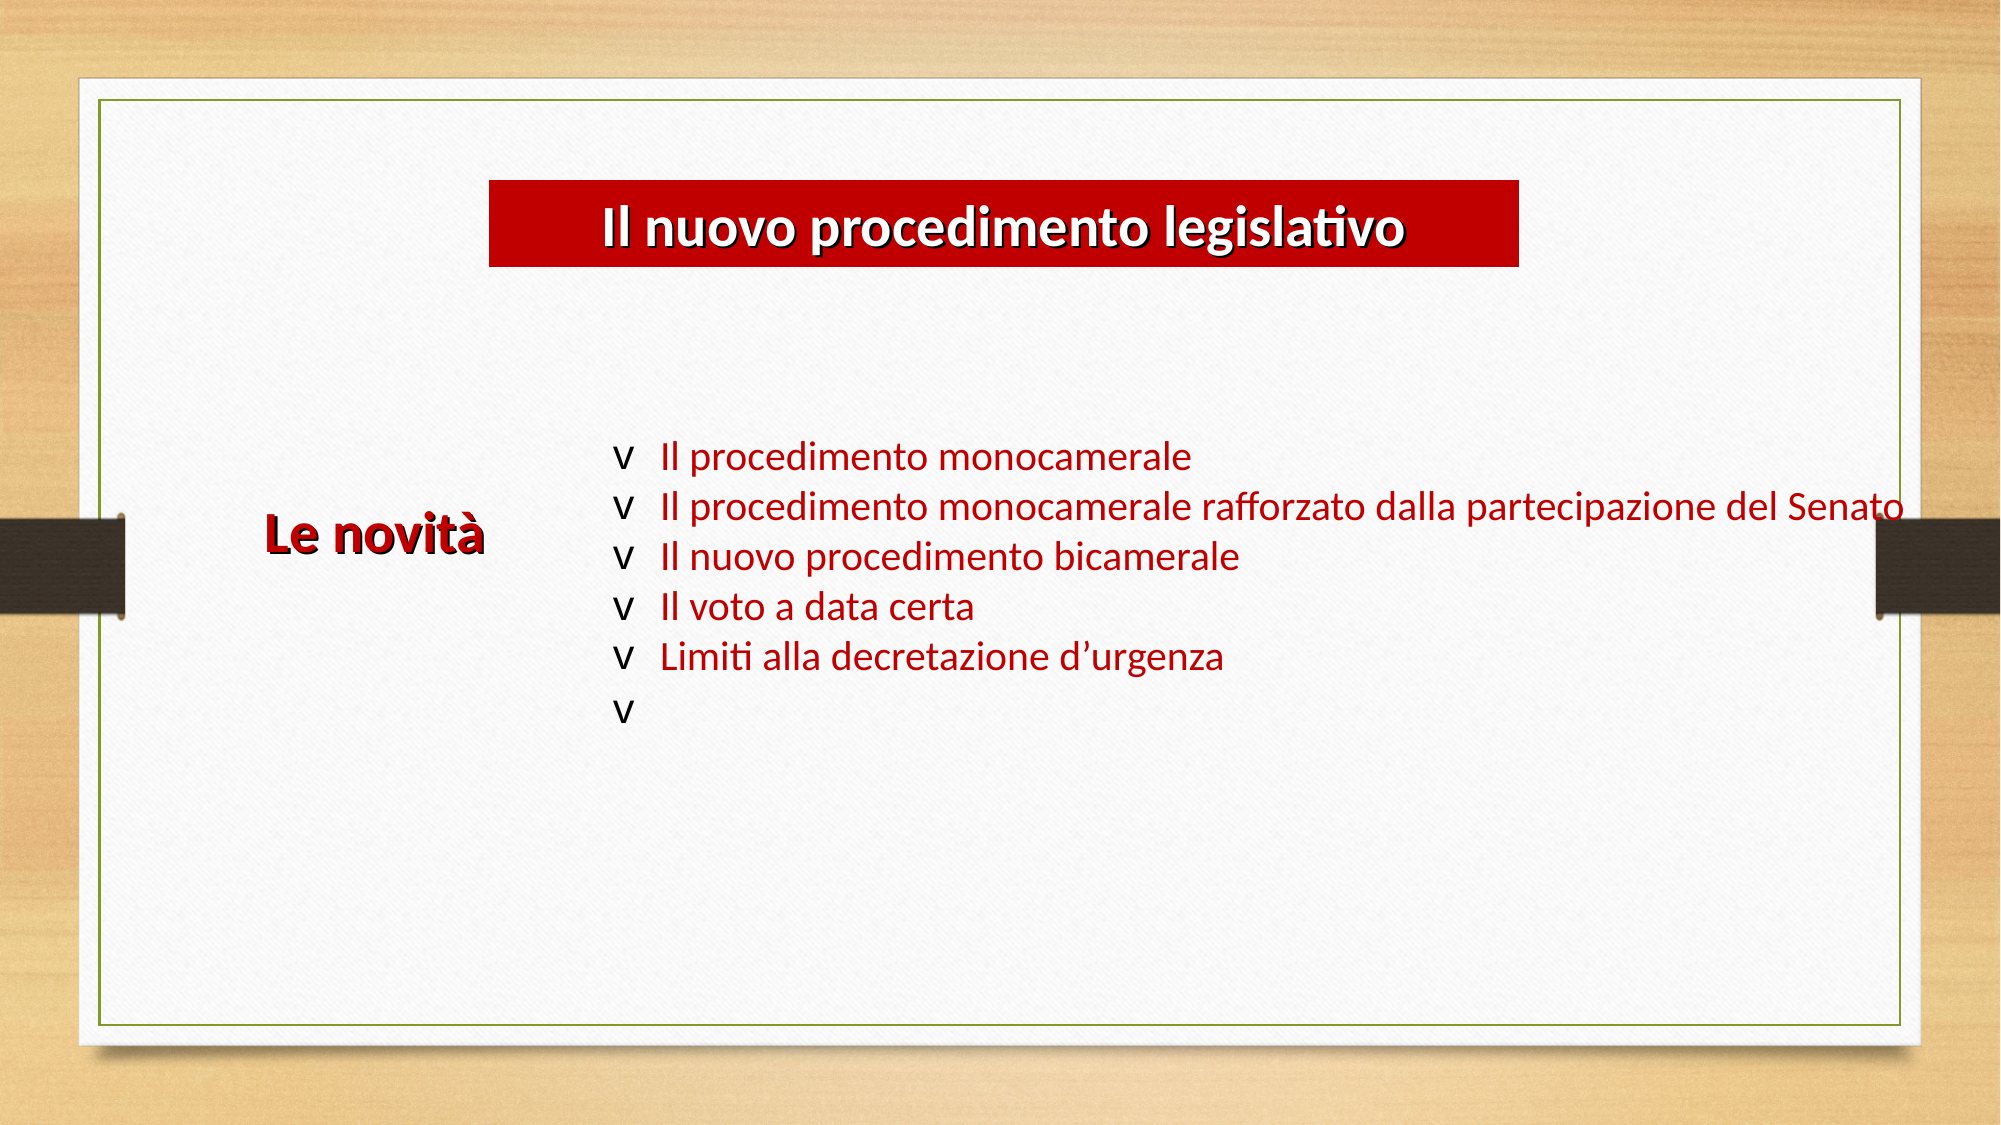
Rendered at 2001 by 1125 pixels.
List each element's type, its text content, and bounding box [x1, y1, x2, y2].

text_box Il procedimento monocamerale Il procedimento monocamerale rafforzato dalla partecipazione del Senato Il nuovo procedimento bicamerale Il voto a data certa Limiti alla decretazione d’urgenza [598, 421, 2000, 740]
text_box Le novità [250, 487, 553, 572]
text_box Il nuovo procedimento legislativo [489, 180, 1519, 267]
